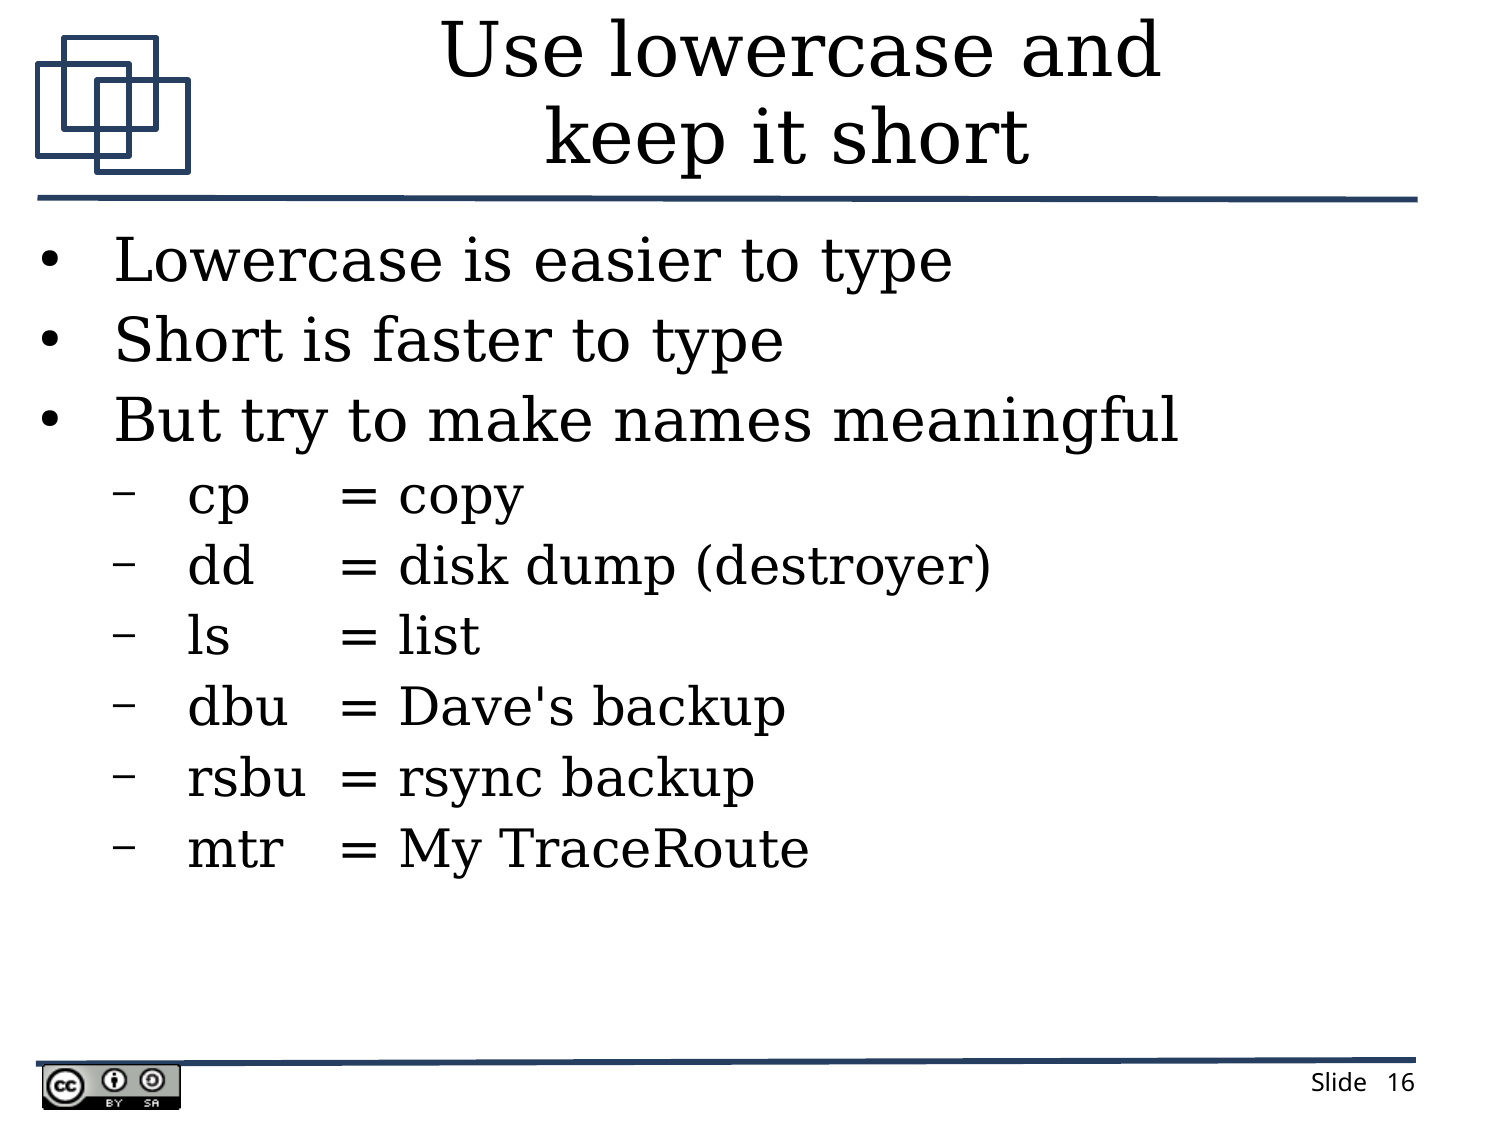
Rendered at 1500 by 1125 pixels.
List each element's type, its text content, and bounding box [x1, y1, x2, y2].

list Lowercase is easier to type Short is faster to type But try to make names meaningful cp = copy dd = disk dump (destroyer) ls = list dbu = Dave's backup rsbu = rsync backup mtr = My TraceRoute [37, 224, 1425, 968]
picture [42, 1064, 181, 1110]
title Use lowercase and keep it short [150, 0, 1425, 188]
